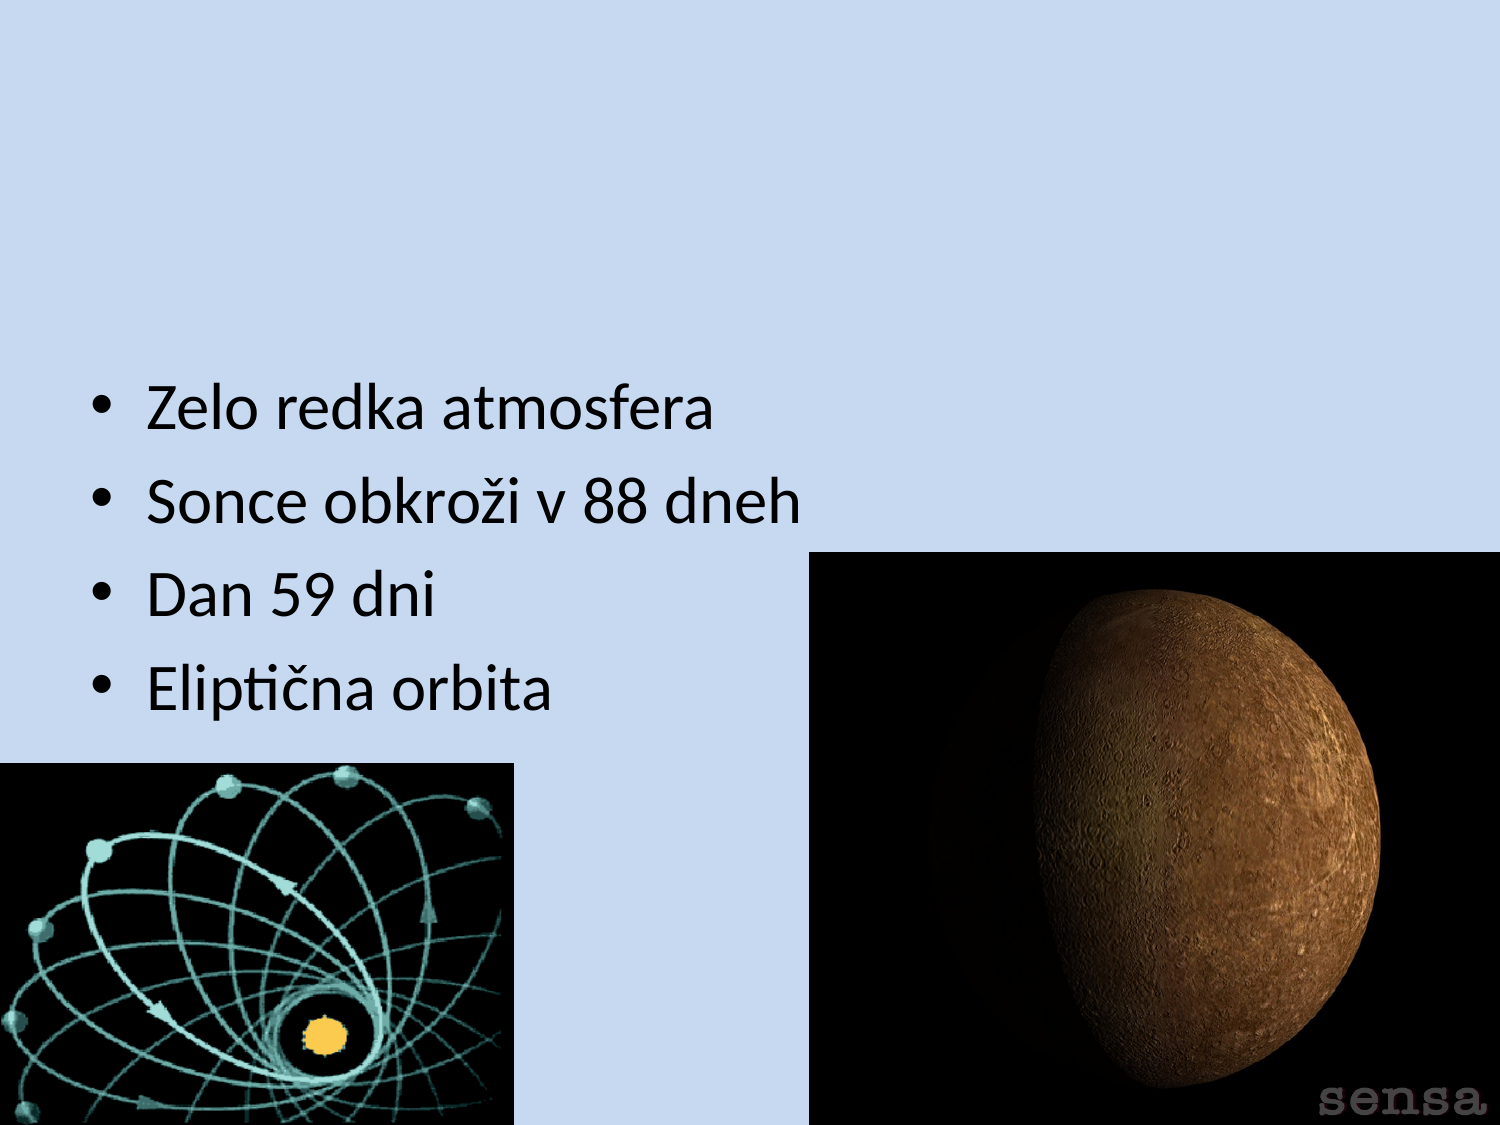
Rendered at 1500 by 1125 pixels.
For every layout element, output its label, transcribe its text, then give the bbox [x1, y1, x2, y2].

picture [0, 763, 514, 1125]
list Zelo redka atmosfera Sonce obkroži v 88 dneh Dan 59 dni Eliptična orbita [75, 262, 1425, 1005]
picture [809, 552, 1500, 1125]
